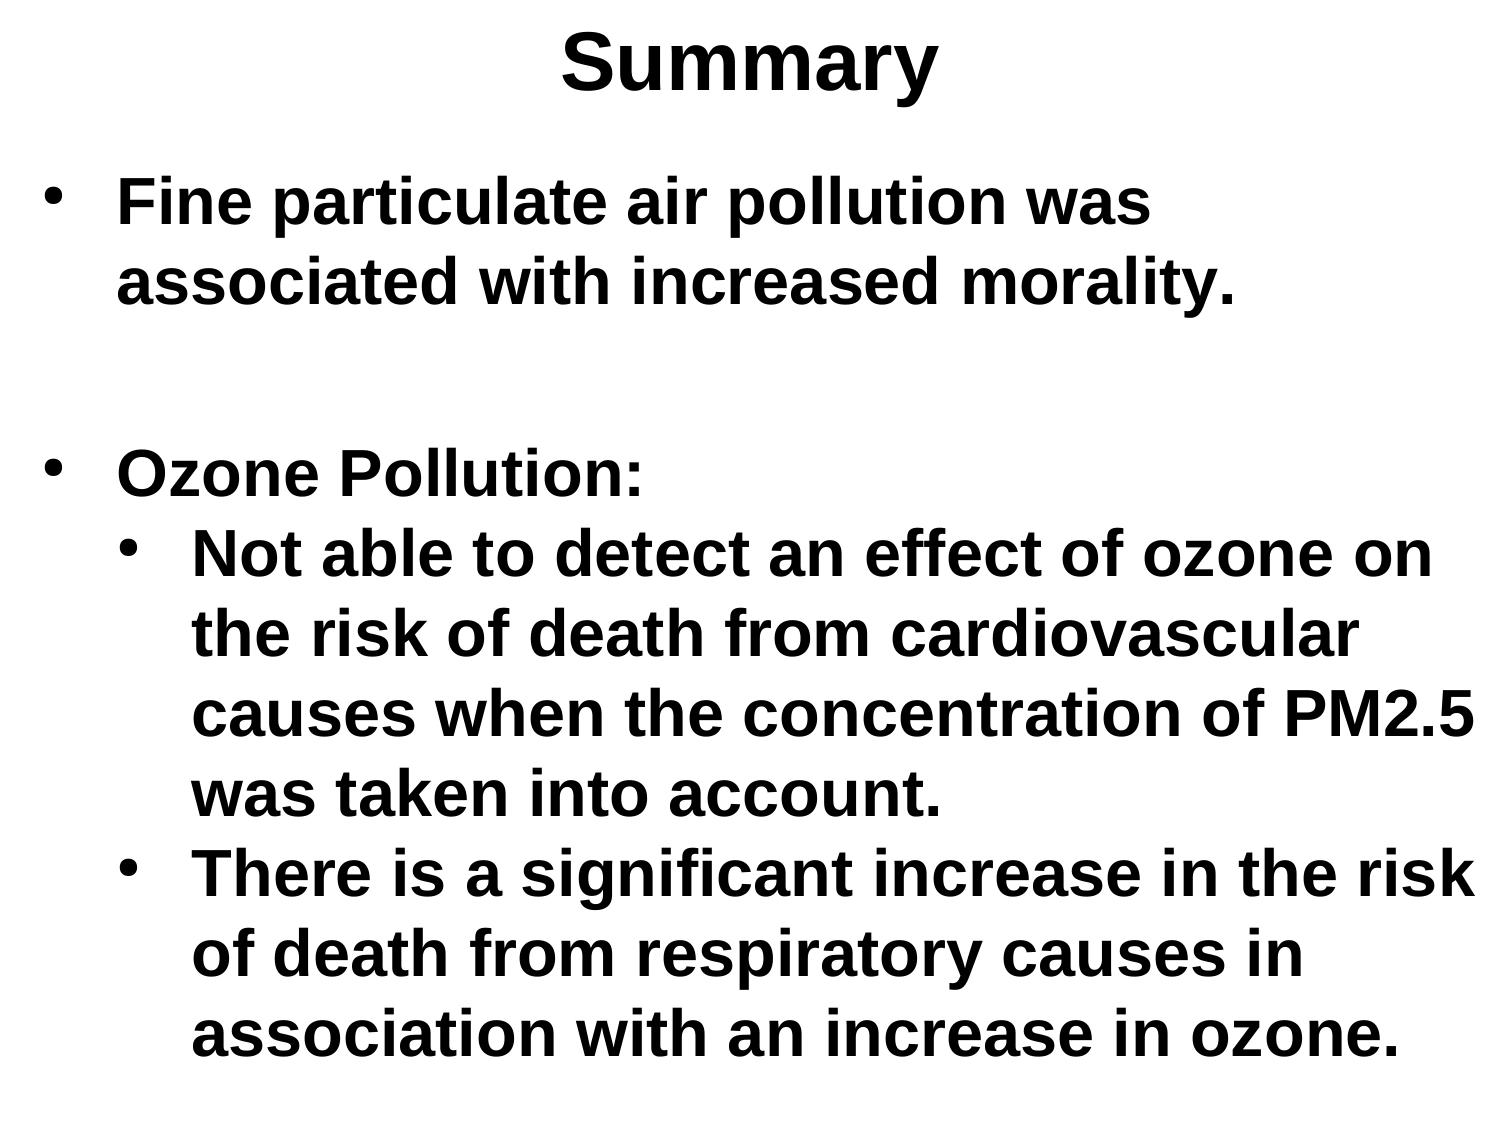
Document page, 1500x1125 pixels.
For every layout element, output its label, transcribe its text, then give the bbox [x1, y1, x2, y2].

text_box Fine particulate air pollution was associated with increased morality. Ozone Pollution: Not able to detect an effect of ozone on the risk of death from cardiovascular causes when the concentration of PM2.5 was taken into account. There is a significant increase in the risk of death from respiratory causes in association with an increase in ozone. [41, 157, 1500, 1070]
text_box Summary [0, 15, 1500, 110]
